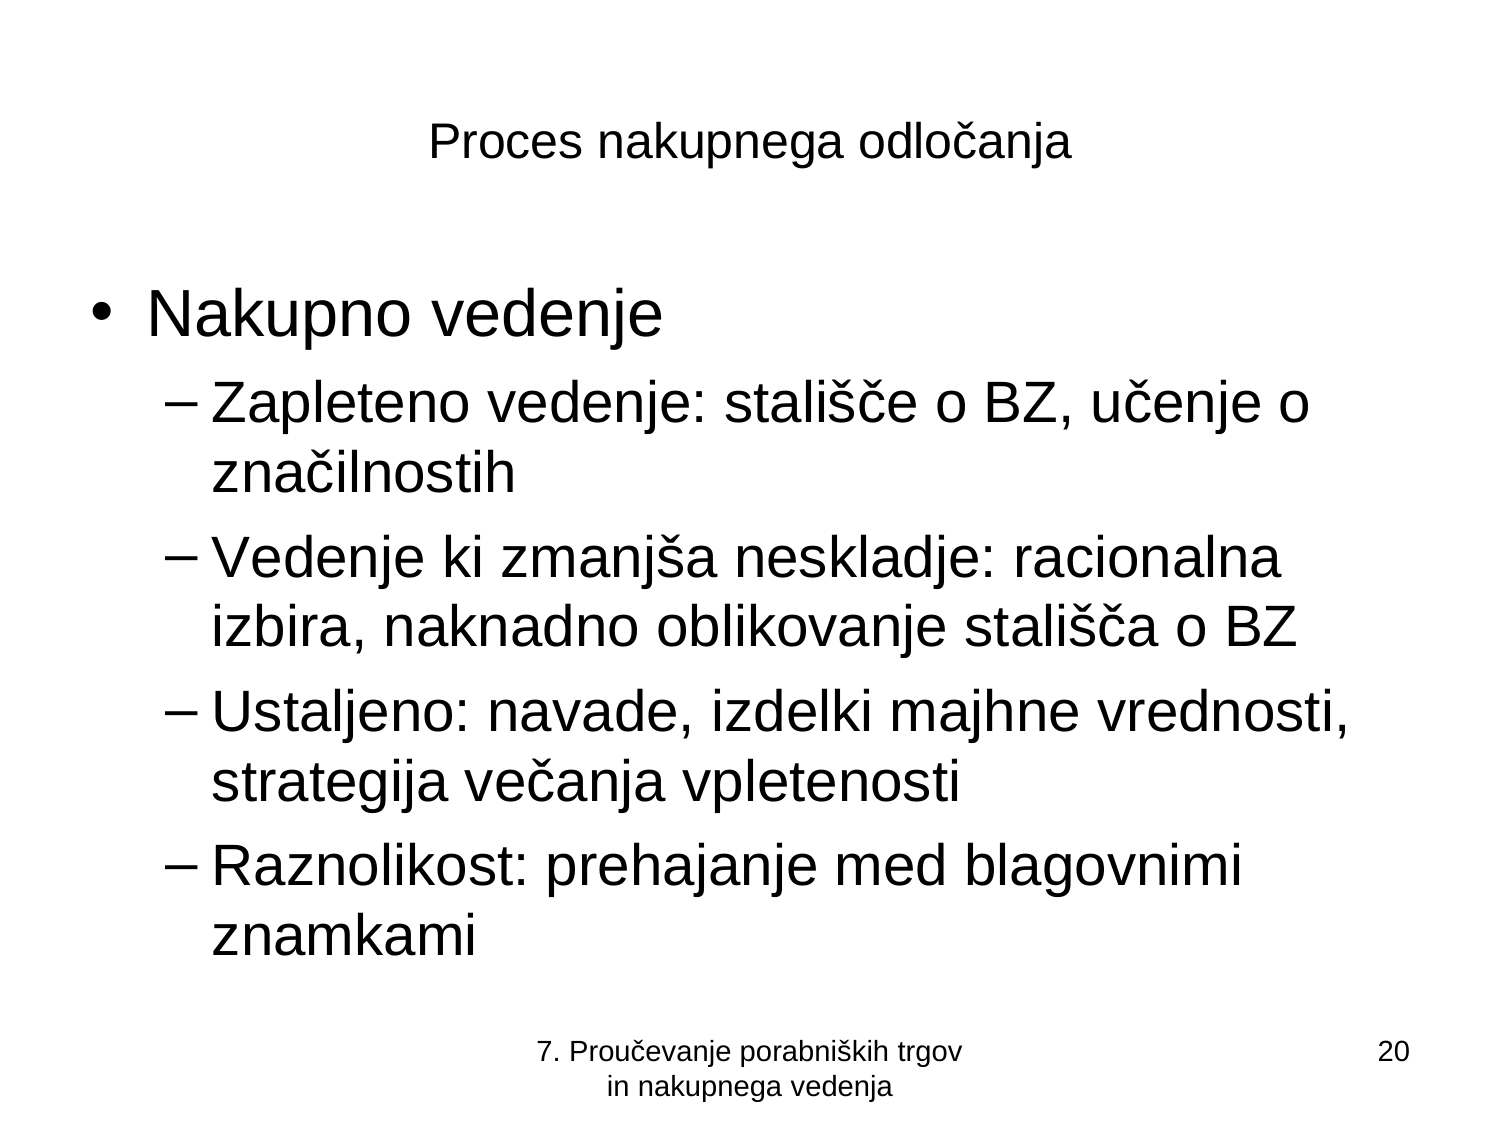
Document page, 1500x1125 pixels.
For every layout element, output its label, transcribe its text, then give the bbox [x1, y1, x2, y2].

title Proces nakupnega odločanja [75, 45, 1426, 233]
list Nakupno vedenje Zapleteno vedenje: stališče o BZ, učenje o značilnostih Vedenje ki zmanjša neskladje: racionalna izbira, naknadno oblikovanje stališča o BZ Ustaljeno: navade, izdelki majhne vrednosti, strategija večanja vpletenosti Raznolikost: prehajanje med blagovnimi znamkami [75, 262, 1426, 1006]
text_box <number> [1074, 1024, 1426, 1103]
text_box 7. Proučevanje porabniških trgov in nakupnega vedenja [512, 1024, 988, 1103]
